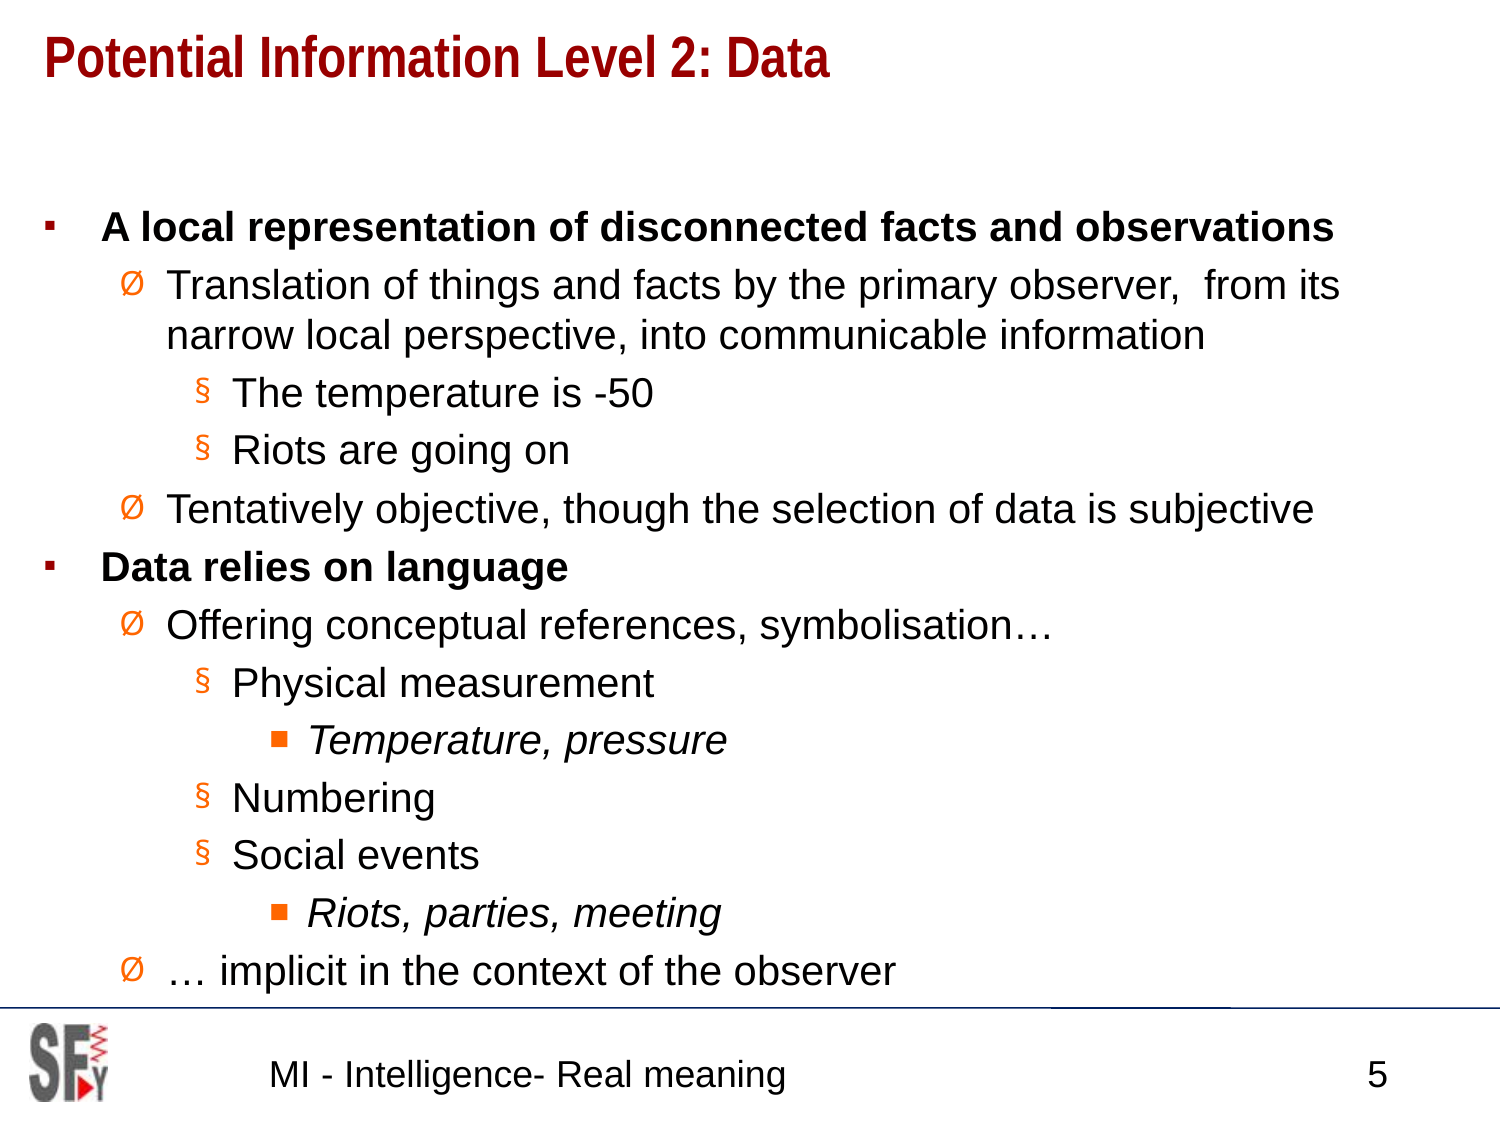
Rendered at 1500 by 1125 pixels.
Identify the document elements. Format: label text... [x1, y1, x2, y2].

title Potential Information Level 2: Data [29, 12, 1471, 138]
footer MI - Intelligence- Real meaning [253, 1034, 1336, 1103]
slide_number <numéro> [1352, 1034, 1490, 1103]
picture [29, 1023, 108, 1102]
list A local representation of disconnected facts and observations Translation of things and facts by the primary observer, from its narrow local perspective, into communicable information The temperature is -50 Riots are going on Tentatively objective, though the selection of data is subjective Data relies on language Offering conceptual references, symbolisation… Physical measurement Temperature, pressure Numbering Social events Riots, parties, meeting … implicit in the context of the observer [29, 184, 1471, 988]
